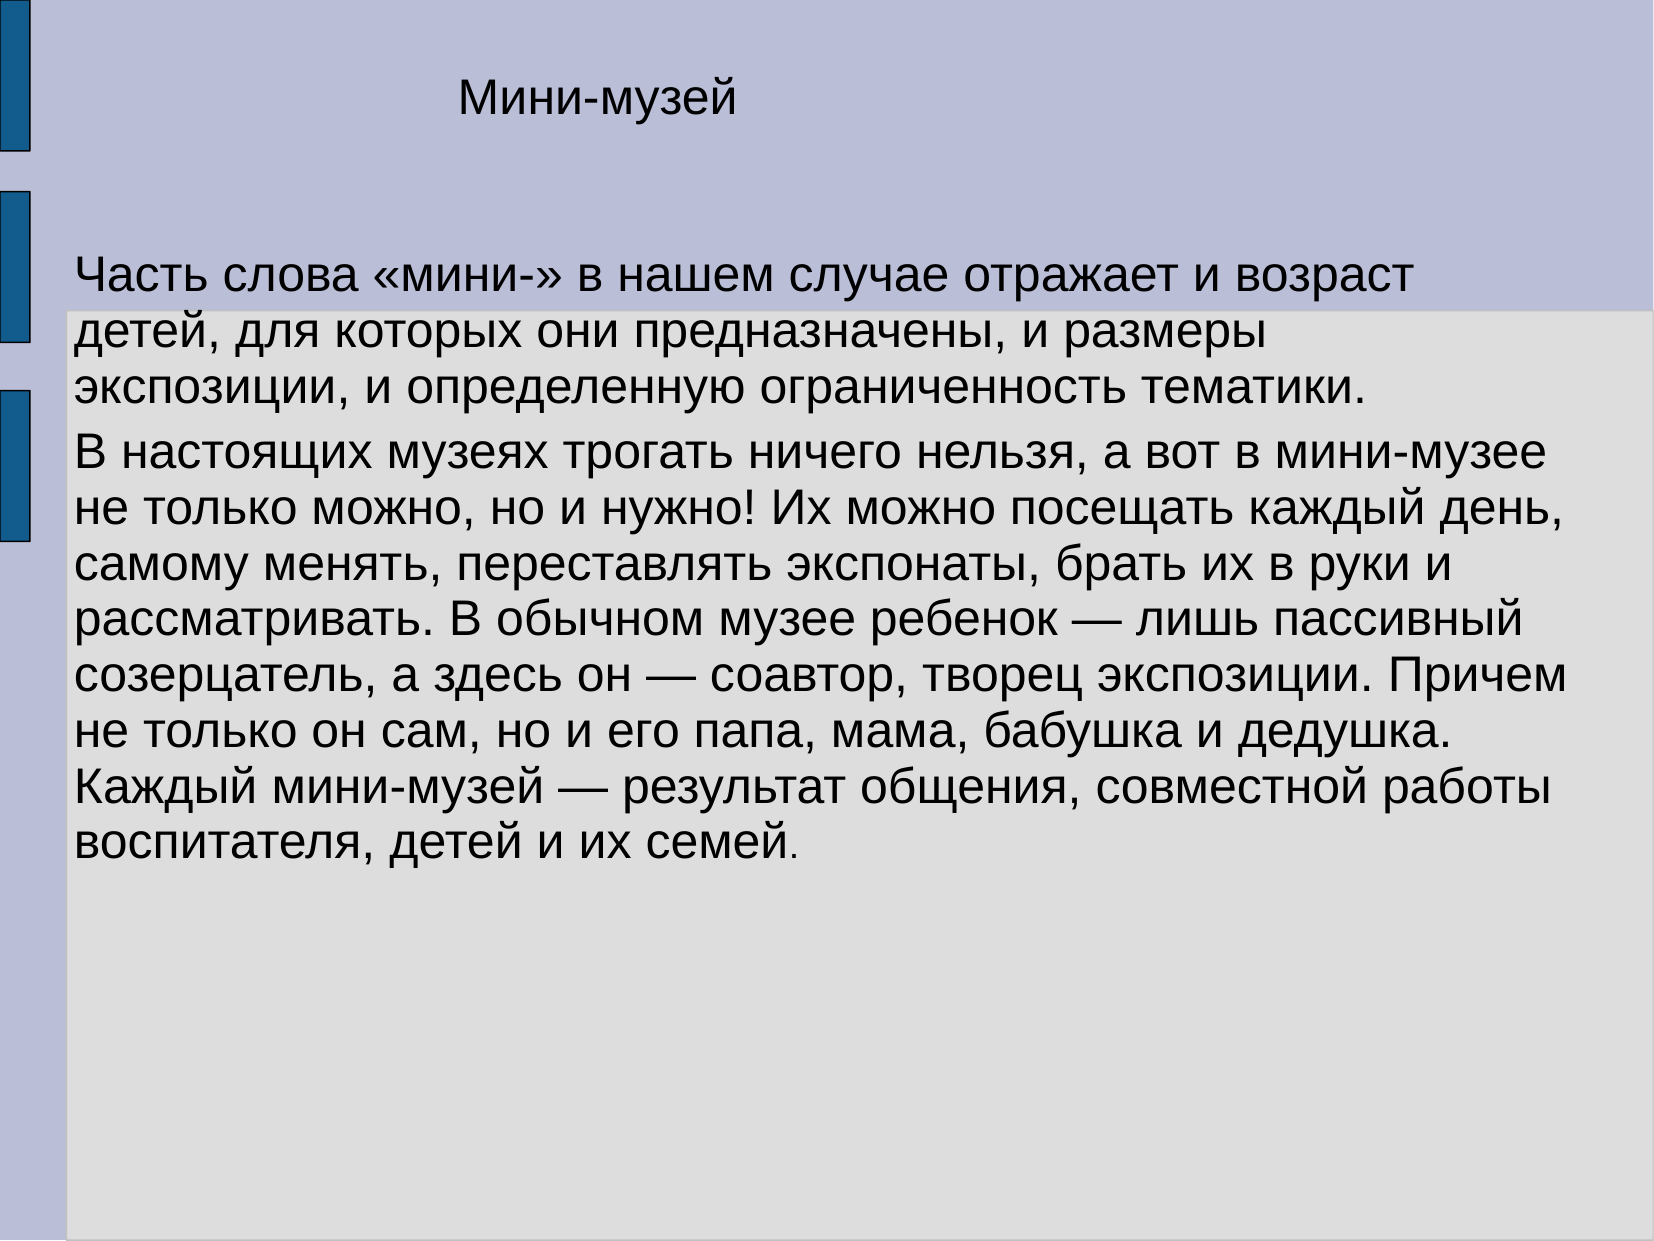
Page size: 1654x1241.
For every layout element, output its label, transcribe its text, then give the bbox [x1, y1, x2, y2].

text_box В настоящих музеях трогать ничего нельзя, а вот в мини-музее не только можно, но и нужно! Их можно посещать каждый день, самому менять, переставлять экспонаты, брать их в руки и рассматривать. В обычном музее ребенок — лишь пассивный созерцатель, а здесь он — соавтор, творец экспозиции. Причем не только он сам, но и его папа, мама, бабушка и дедушка. Каждый мини-музей — результат общения, совместной работы воспитателя, детей и их семей. [59, 413, 1625, 874]
text_box Часть слова «мини-» в нашем случае отражает и возраст детей, для которых они предназначены, и размеры экспозиции, и определенную ограниченность тематики. [59, 236, 1555, 413]
text_box Мини-музей [442, 59, 1182, 130]
